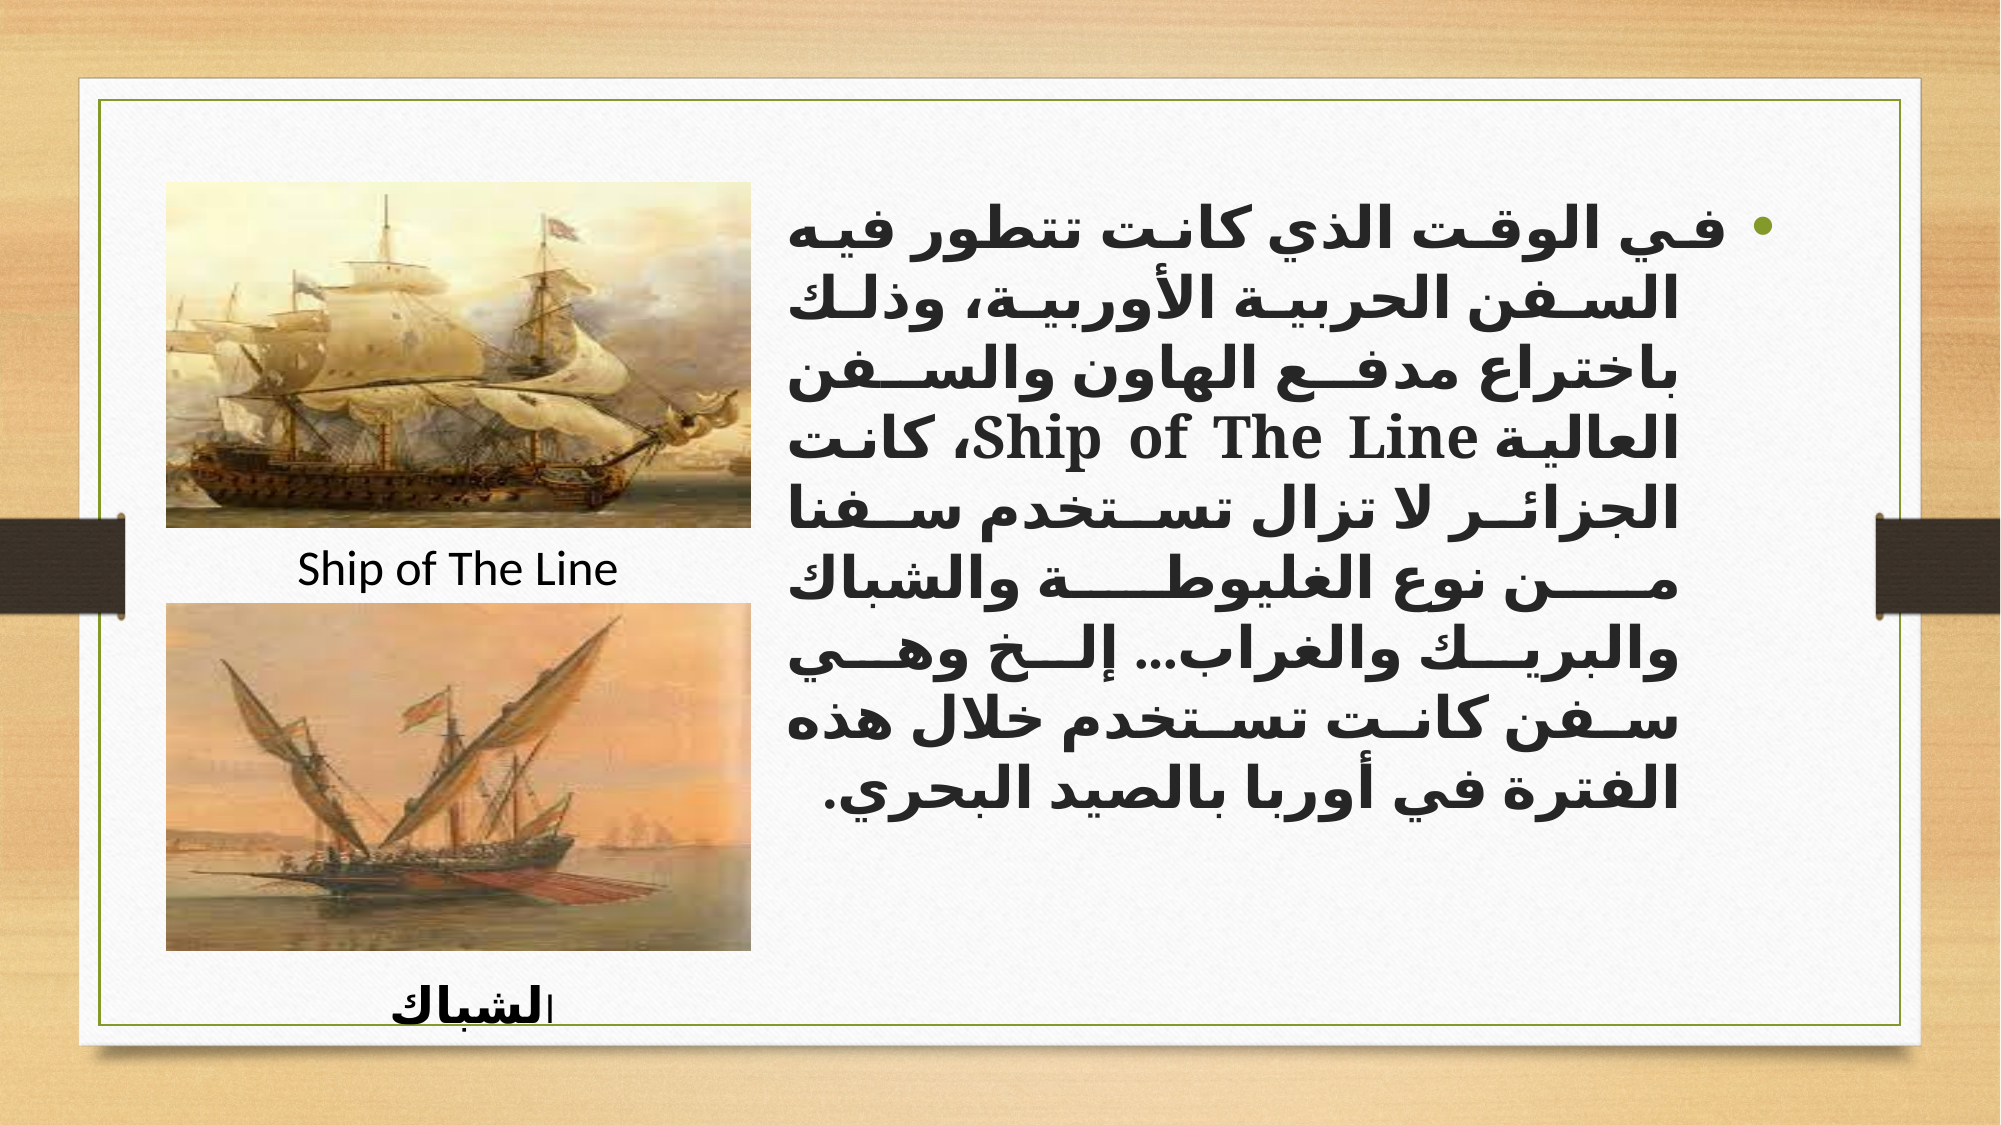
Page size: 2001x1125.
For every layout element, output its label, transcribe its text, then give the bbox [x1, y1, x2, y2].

text_box في الوقت الذي كانت تتطور فيه السفن الحربية الأوربية، وذلك باختراع مدفع الهاون والسفن العالية Ship of The Line، كانت الجزائر لا تزال تستخدم سفنا من نوع الغليوطة والشباك والبريك والغراب... إلخ وهي سفن كانت تستخدم خلال هذه الفترة في أوربا بالصيد البحري. [771, 182, 1791, 927]
picture [166, 603, 751, 951]
picture [166, 182, 751, 528]
text_box الشباك [375, 966, 587, 1042]
text_box Ship of The Line [282, 528, 634, 603]
